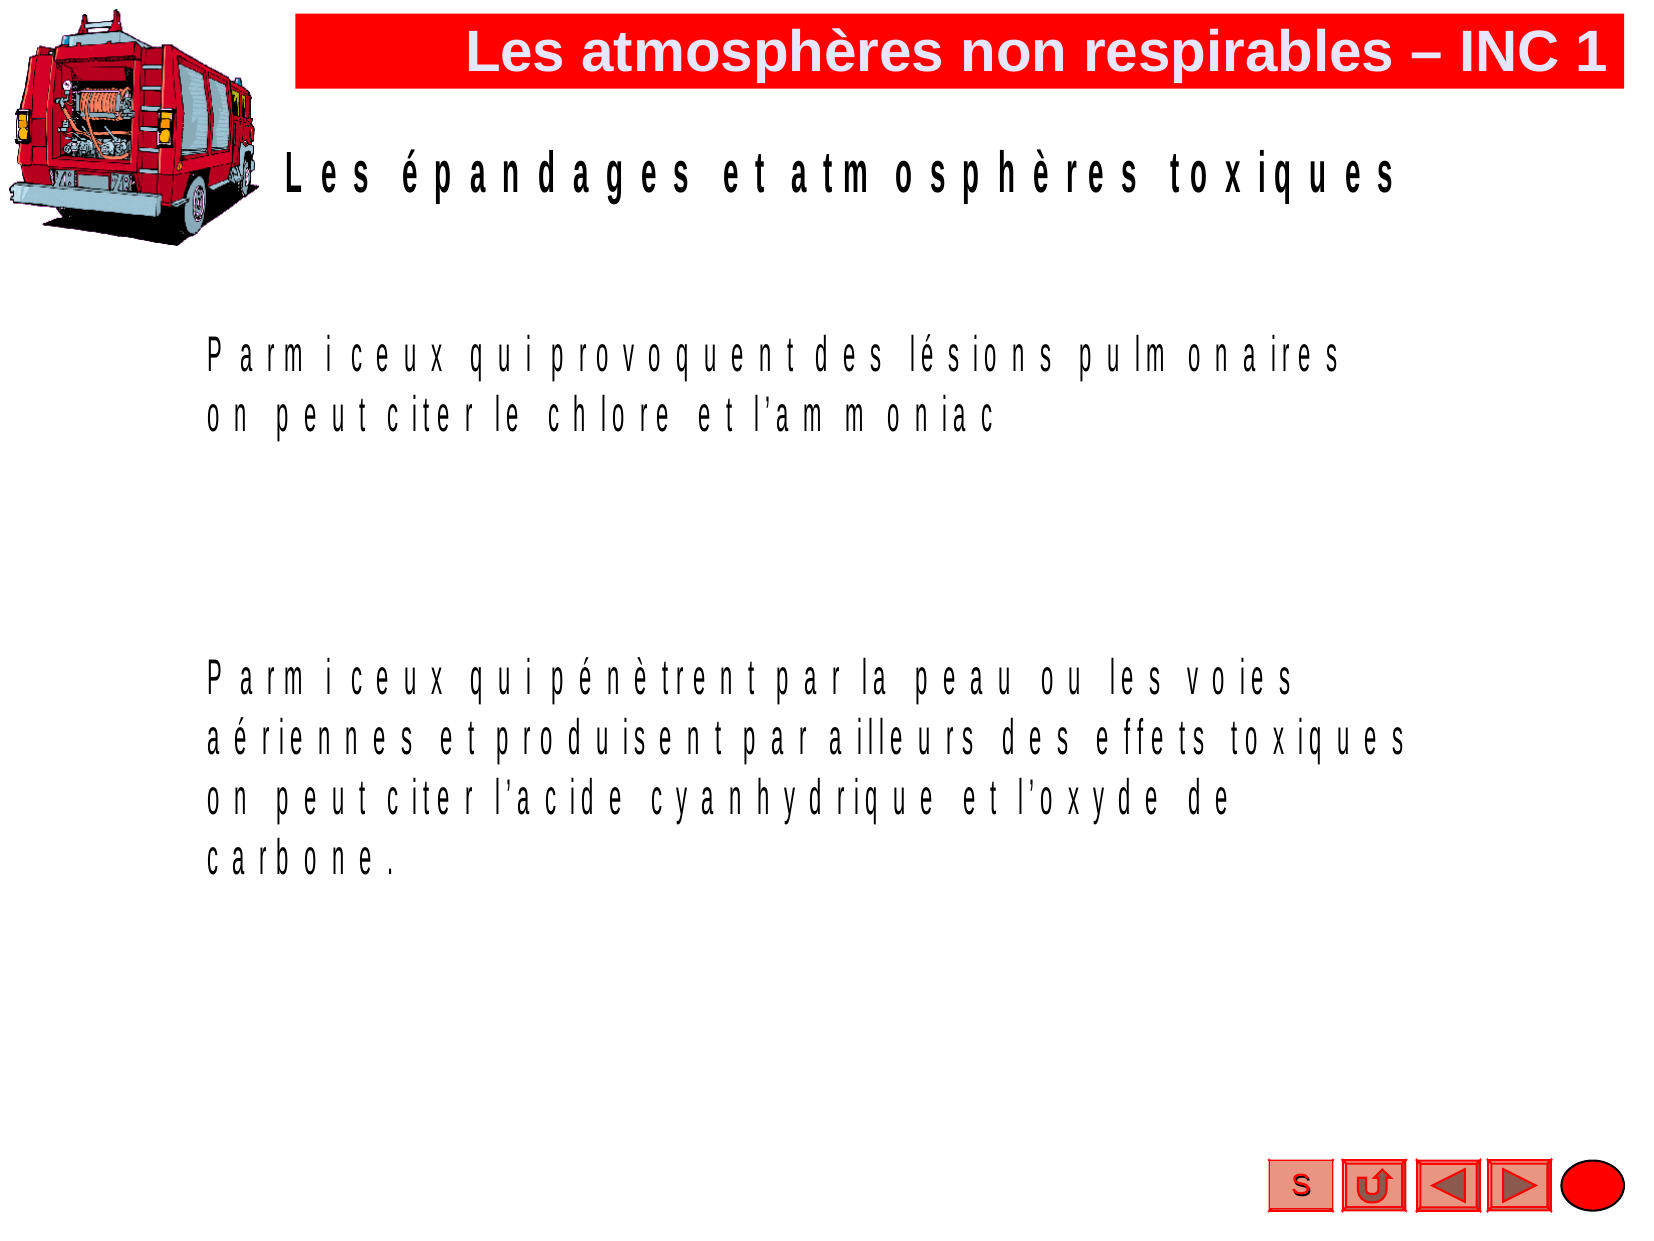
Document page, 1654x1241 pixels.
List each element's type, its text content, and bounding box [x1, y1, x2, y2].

picture [8, 8, 1447, 246]
text_box [1561, 1160, 1625, 1211]
picture [177, 307, 1417, 473]
picture [177, 630, 1463, 916]
text_box Les atmosphères non respirables – INC 1 [295, 13, 1625, 89]
